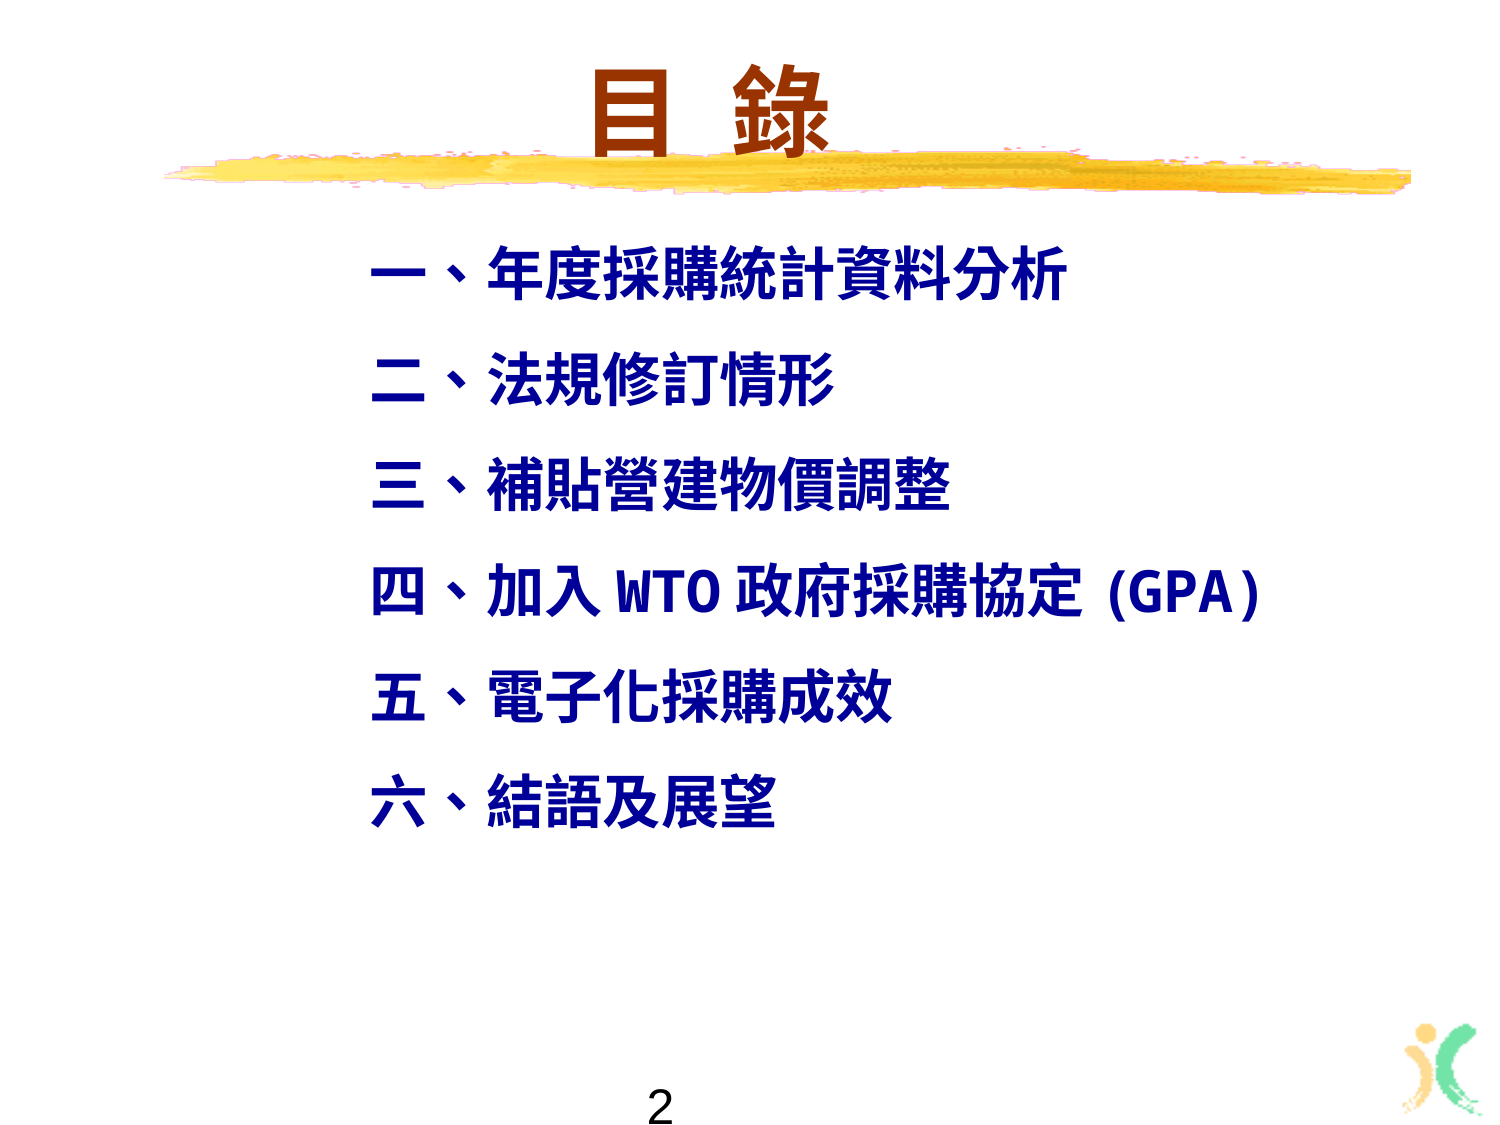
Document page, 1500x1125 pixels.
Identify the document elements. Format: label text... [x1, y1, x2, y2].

title 目 錄 [503, 61, 948, 187]
picture [164, 141, 1411, 205]
list 一、年度採購統計資料分析 二、法規修訂情形 三、補貼營建物價調整 四、加入WTO政府採購協定(GPA) 五、電子化採購成效 六、結語及展望 [354, 215, 1344, 924]
